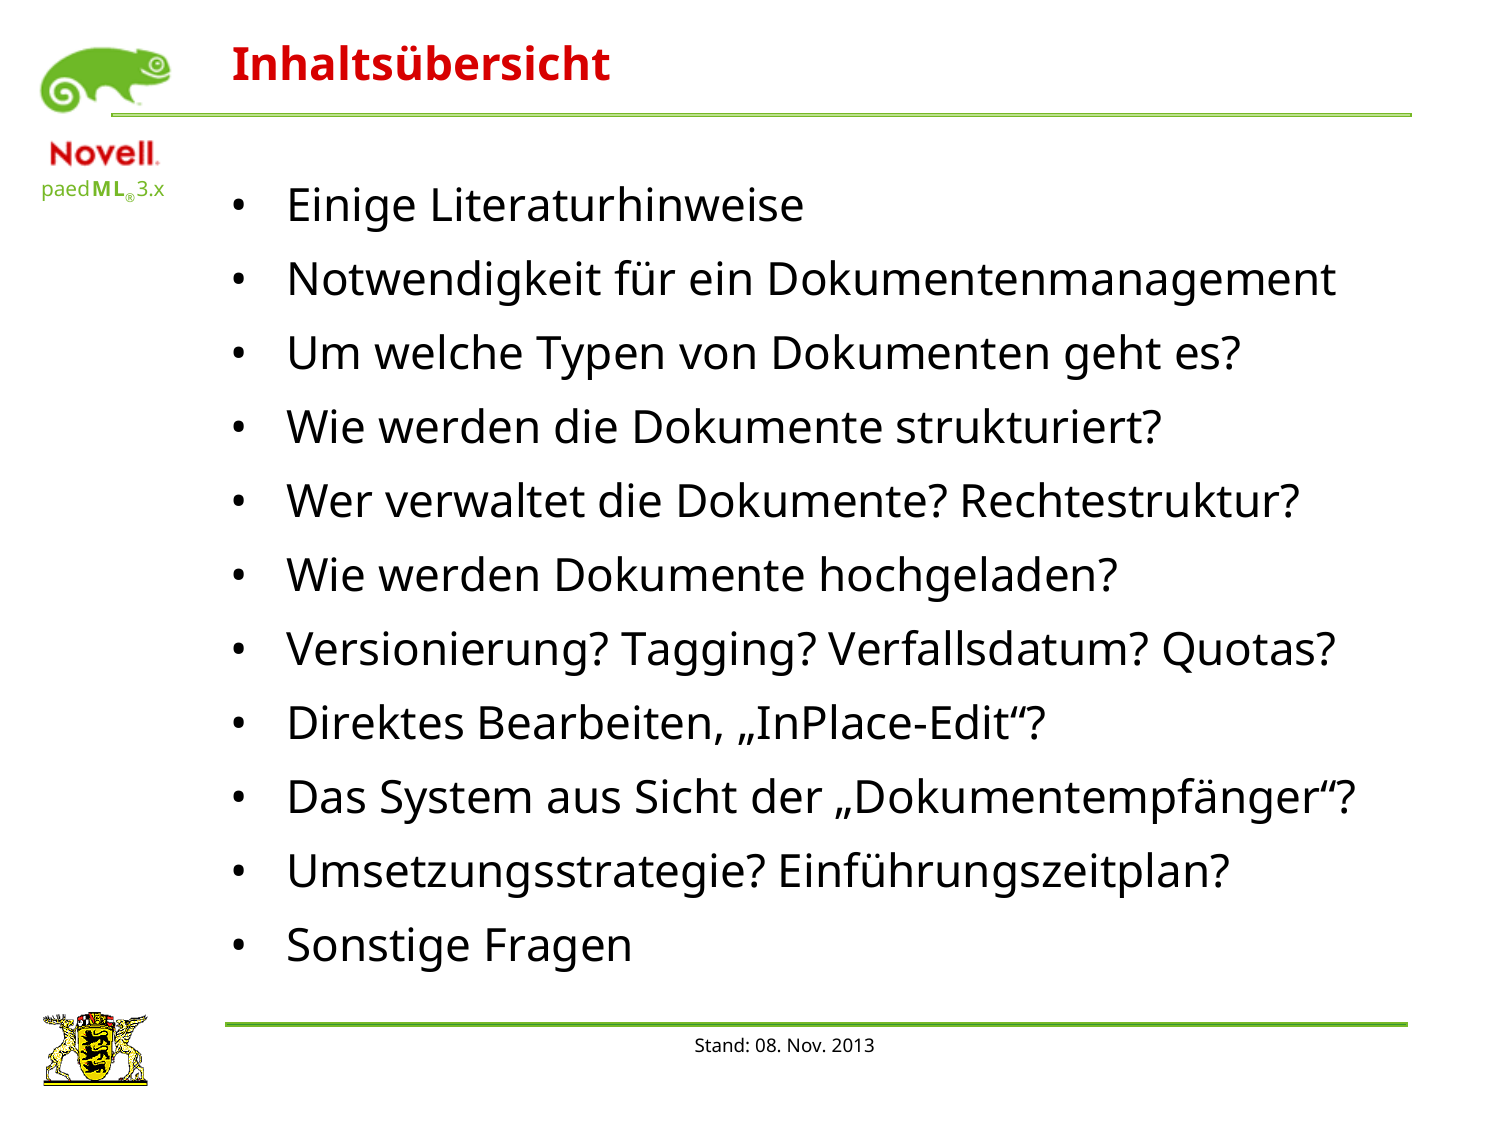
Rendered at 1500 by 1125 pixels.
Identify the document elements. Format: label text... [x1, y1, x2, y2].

picture [26, 30, 184, 188]
picture [41, 1011, 148, 1088]
title Inhaltsübersicht [232, 0, 1388, 126]
list Einige Literaturhinweise Notwendigkeit für ein Dokumentenmanagement Um welche Typen von Dokumenten geht es? Wie werden die Dokumente strukturiert? Wer verwaltet die Dokumente? Rechtestruktur? Wie werden Dokumente hochgeladen? Versionierung? Tagging? Verfallsdatum? Quotas? Direktes Bearbeiten, „InPlace-Edit“? Das System aus Sicht der „Dokumentempfänger“? Umsetzungsstrategie? Einführungszeitplan? Sonstige Fragen [230, 172, 1388, 916]
